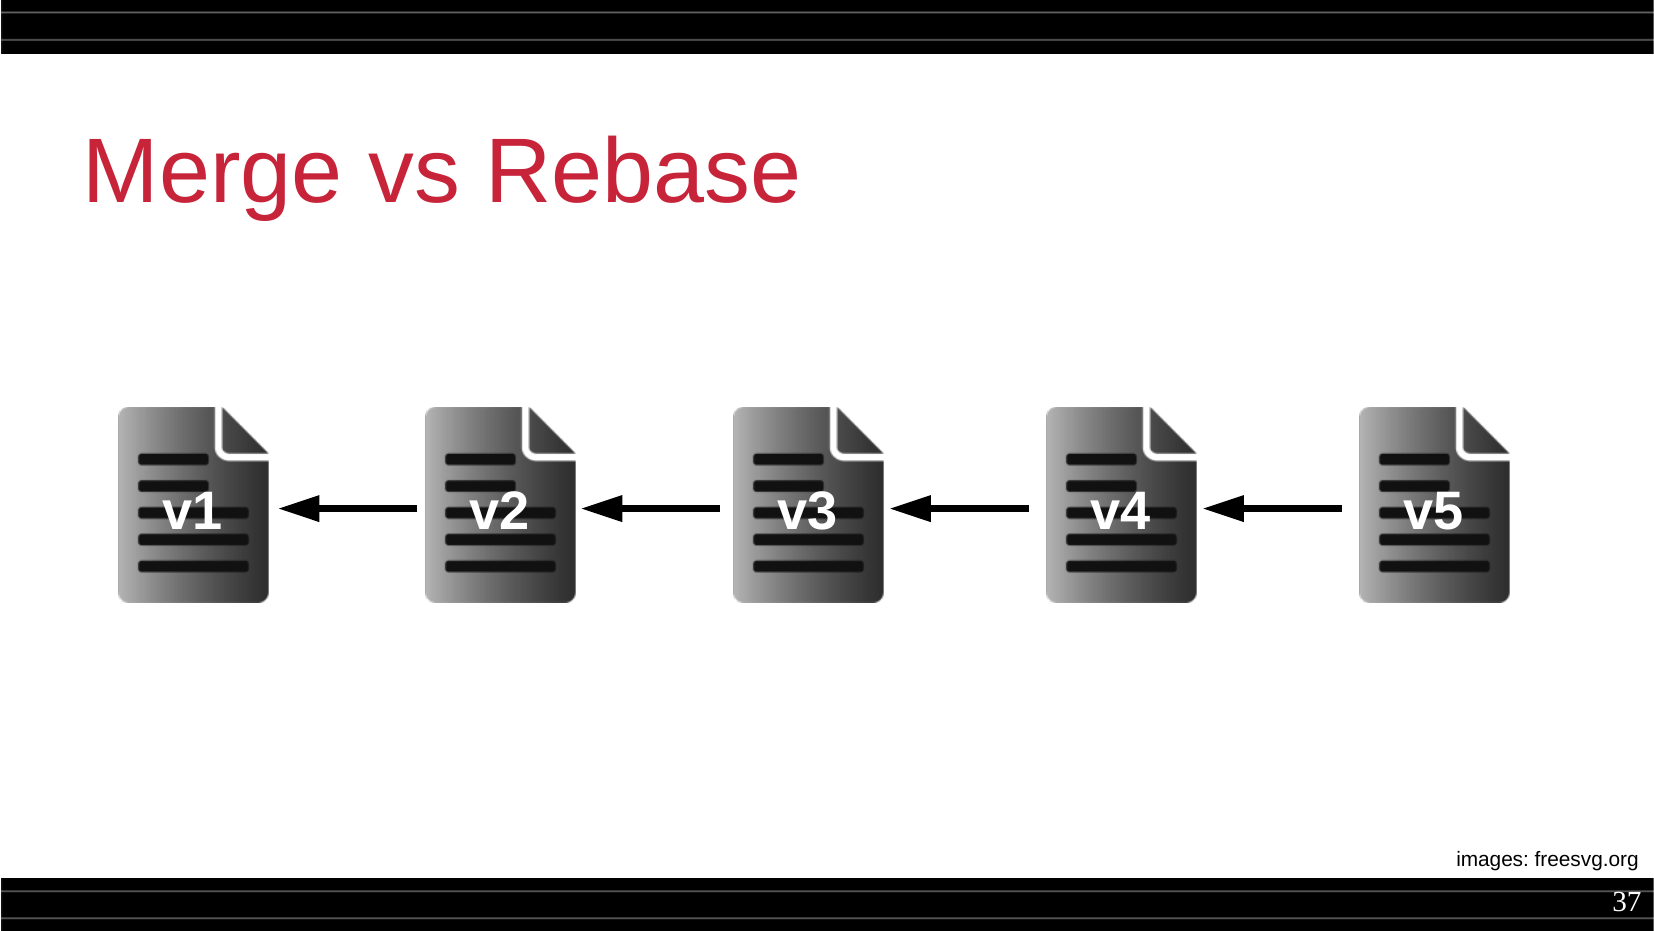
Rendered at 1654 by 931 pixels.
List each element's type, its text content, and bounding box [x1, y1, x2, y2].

picture [402, 407, 598, 603]
text_box v3 [762, 473, 894, 563]
title Merge vs Rebase [82, 92, 1571, 249]
picture [1, 0, 1654, 54]
picture [1, 878, 1654, 931]
text_box v5 [1389, 473, 1520, 563]
picture [1023, 407, 1219, 603]
picture [95, 407, 291, 603]
text_box images: freesvg.org [1441, 840, 1654, 902]
picture [710, 407, 906, 603]
text_box v2 [455, 473, 586, 563]
text_box v4 [1075, 473, 1207, 563]
picture [1336, 407, 1532, 603]
text_box v1 [147, 473, 279, 563]
